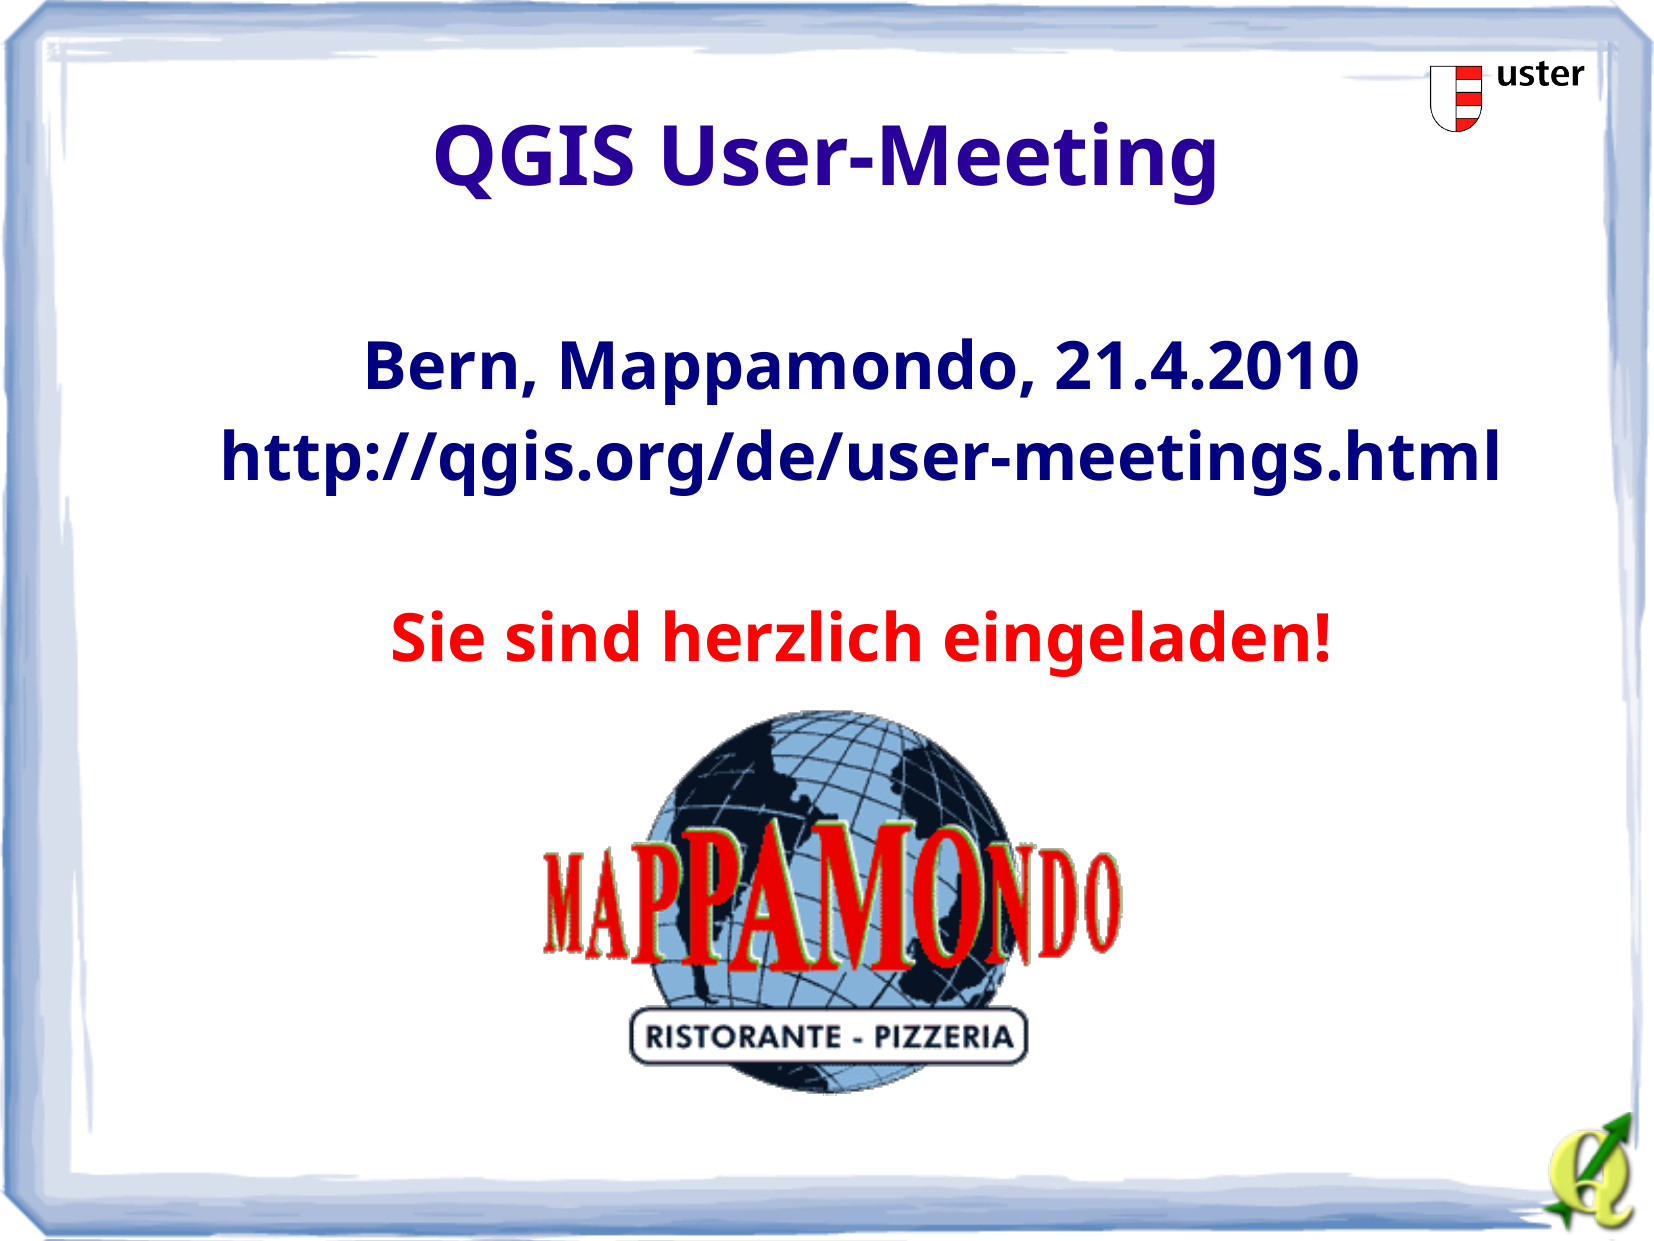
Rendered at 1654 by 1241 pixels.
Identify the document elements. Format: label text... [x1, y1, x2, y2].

title QGIS User-Meeting [82, 49, 1571, 257]
text_box Bern, Mappamondo, 21.4.2010 http://qgis.org/de/user-meetings.html Sie sind herzlich eingeladen! [205, 310, 1427, 636]
picture [0, 0, 1654, 1241]
